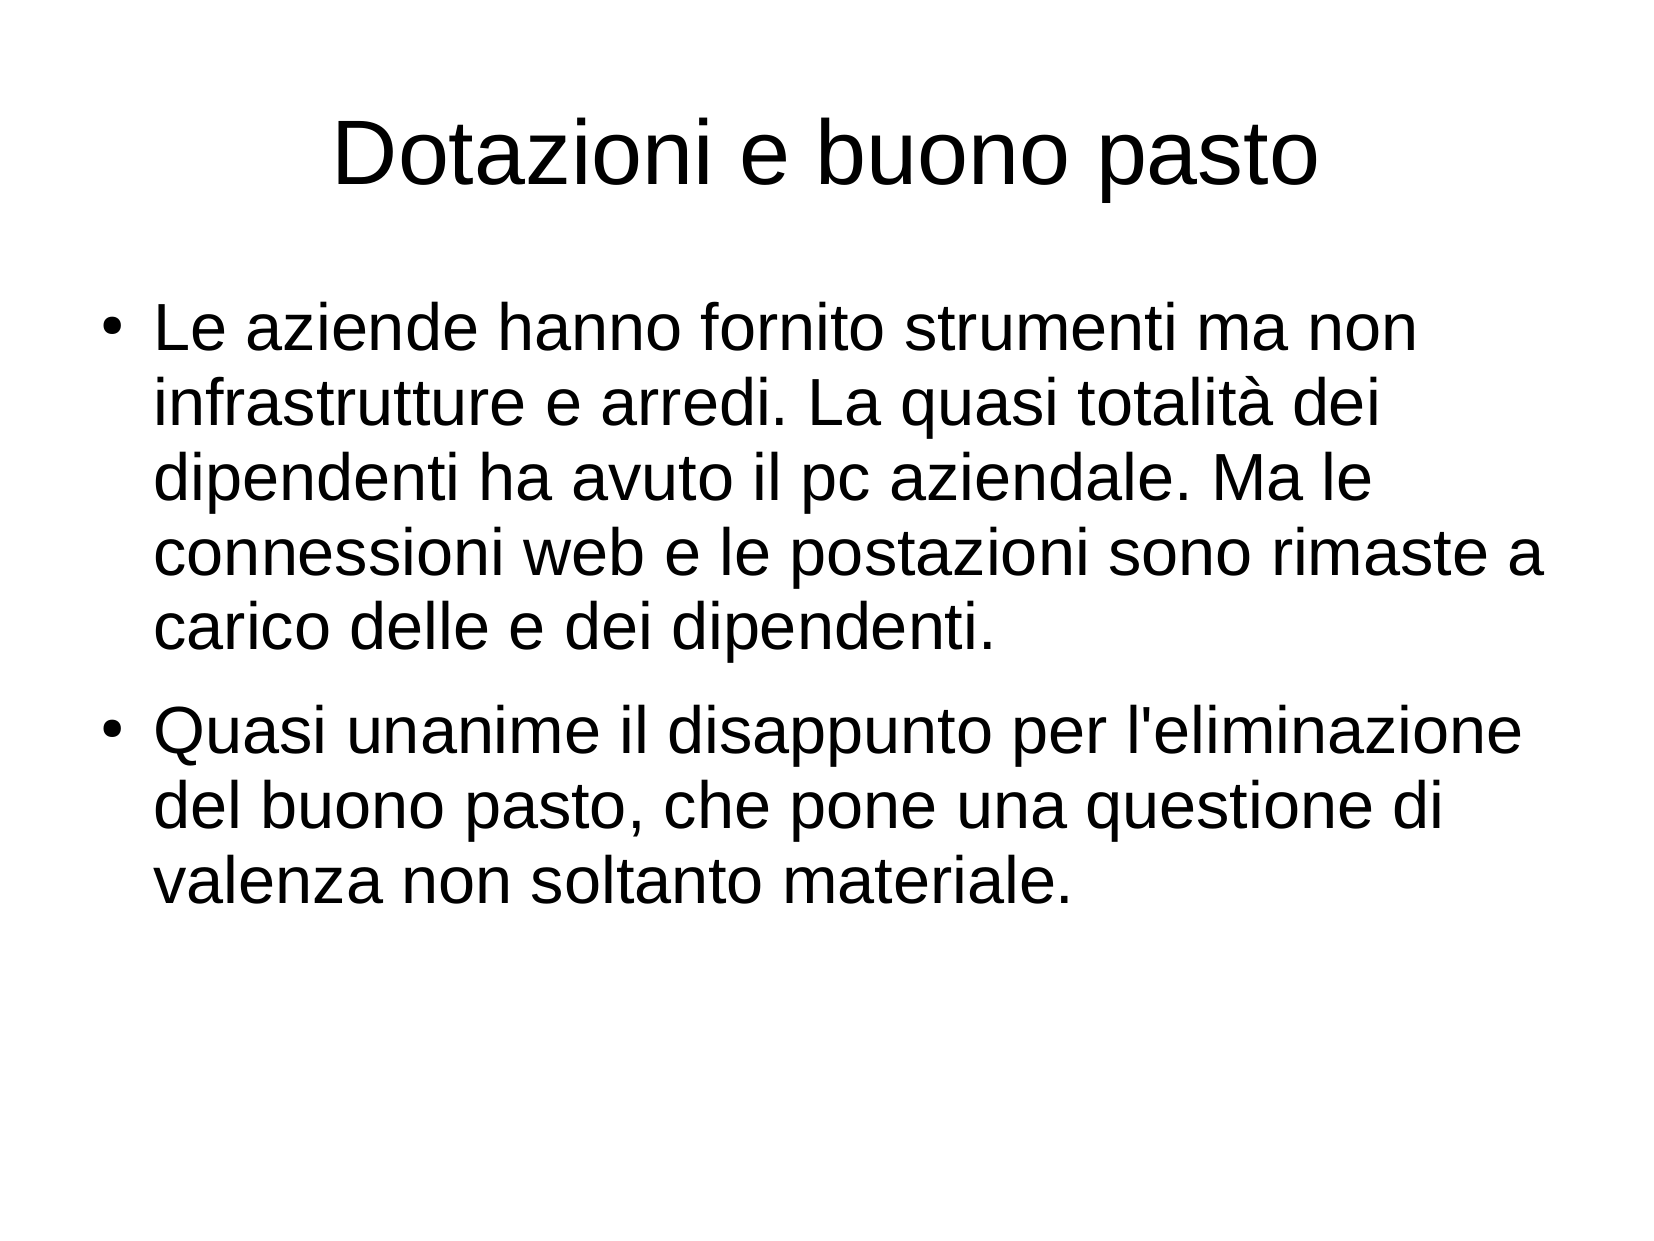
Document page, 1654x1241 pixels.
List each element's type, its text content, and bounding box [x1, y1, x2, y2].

title Dotazioni e buono pasto [82, 49, 1571, 257]
list Le aziende hanno fornito strumenti ma non infrastrutture e arredi. La quasi totalità dei dipendenti ha avuto il pc aziendale. Ma le connessioni web e le postazioni sono rimaste a carico delle e dei dipendenti. Quasi unanime il disappunto per l'eliminazione del buono pasto, che pone una questione di valenza non soltanto materiale. [82, 290, 1571, 1109]
